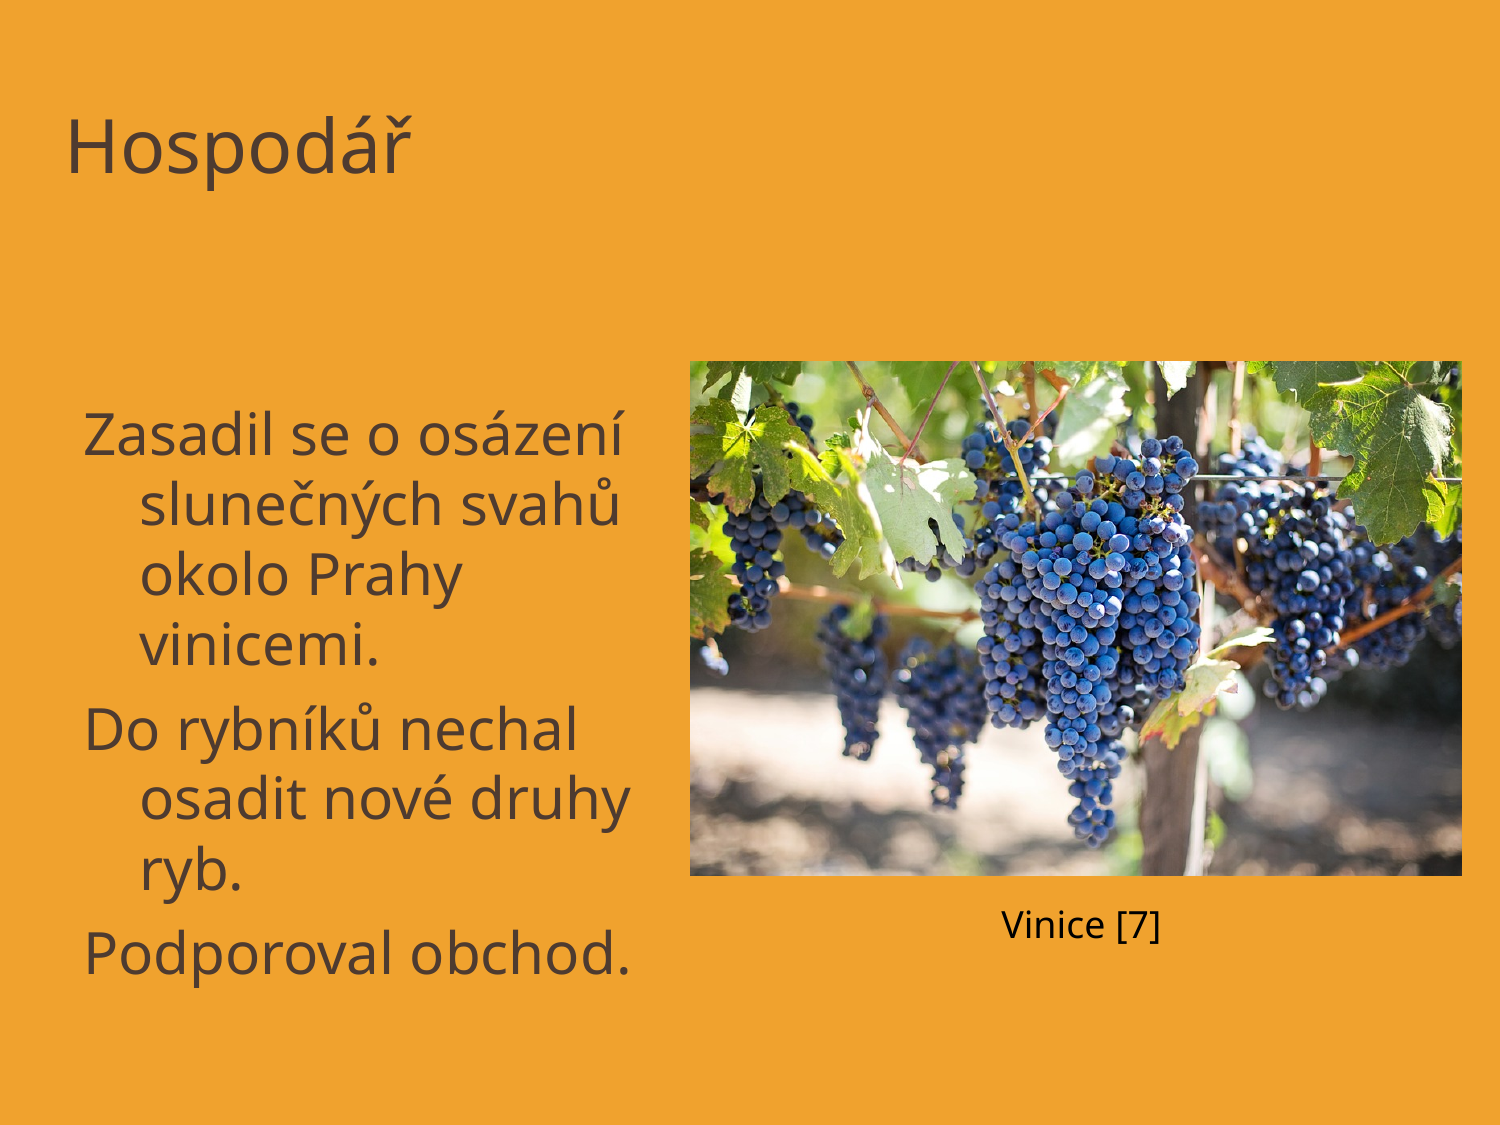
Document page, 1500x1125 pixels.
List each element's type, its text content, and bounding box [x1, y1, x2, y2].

title Hospodář [49, 75, 1475, 214]
text_box Vinice [7] [986, 893, 1172, 954]
picture [690, 361, 1462, 876]
list Zasadil se o osázení slunečných svahů okolo Prahy vinicemi. Do rybníků nechal osadit nové druhy ryb. Podporoval obchod. [11, 389, 690, 867]
